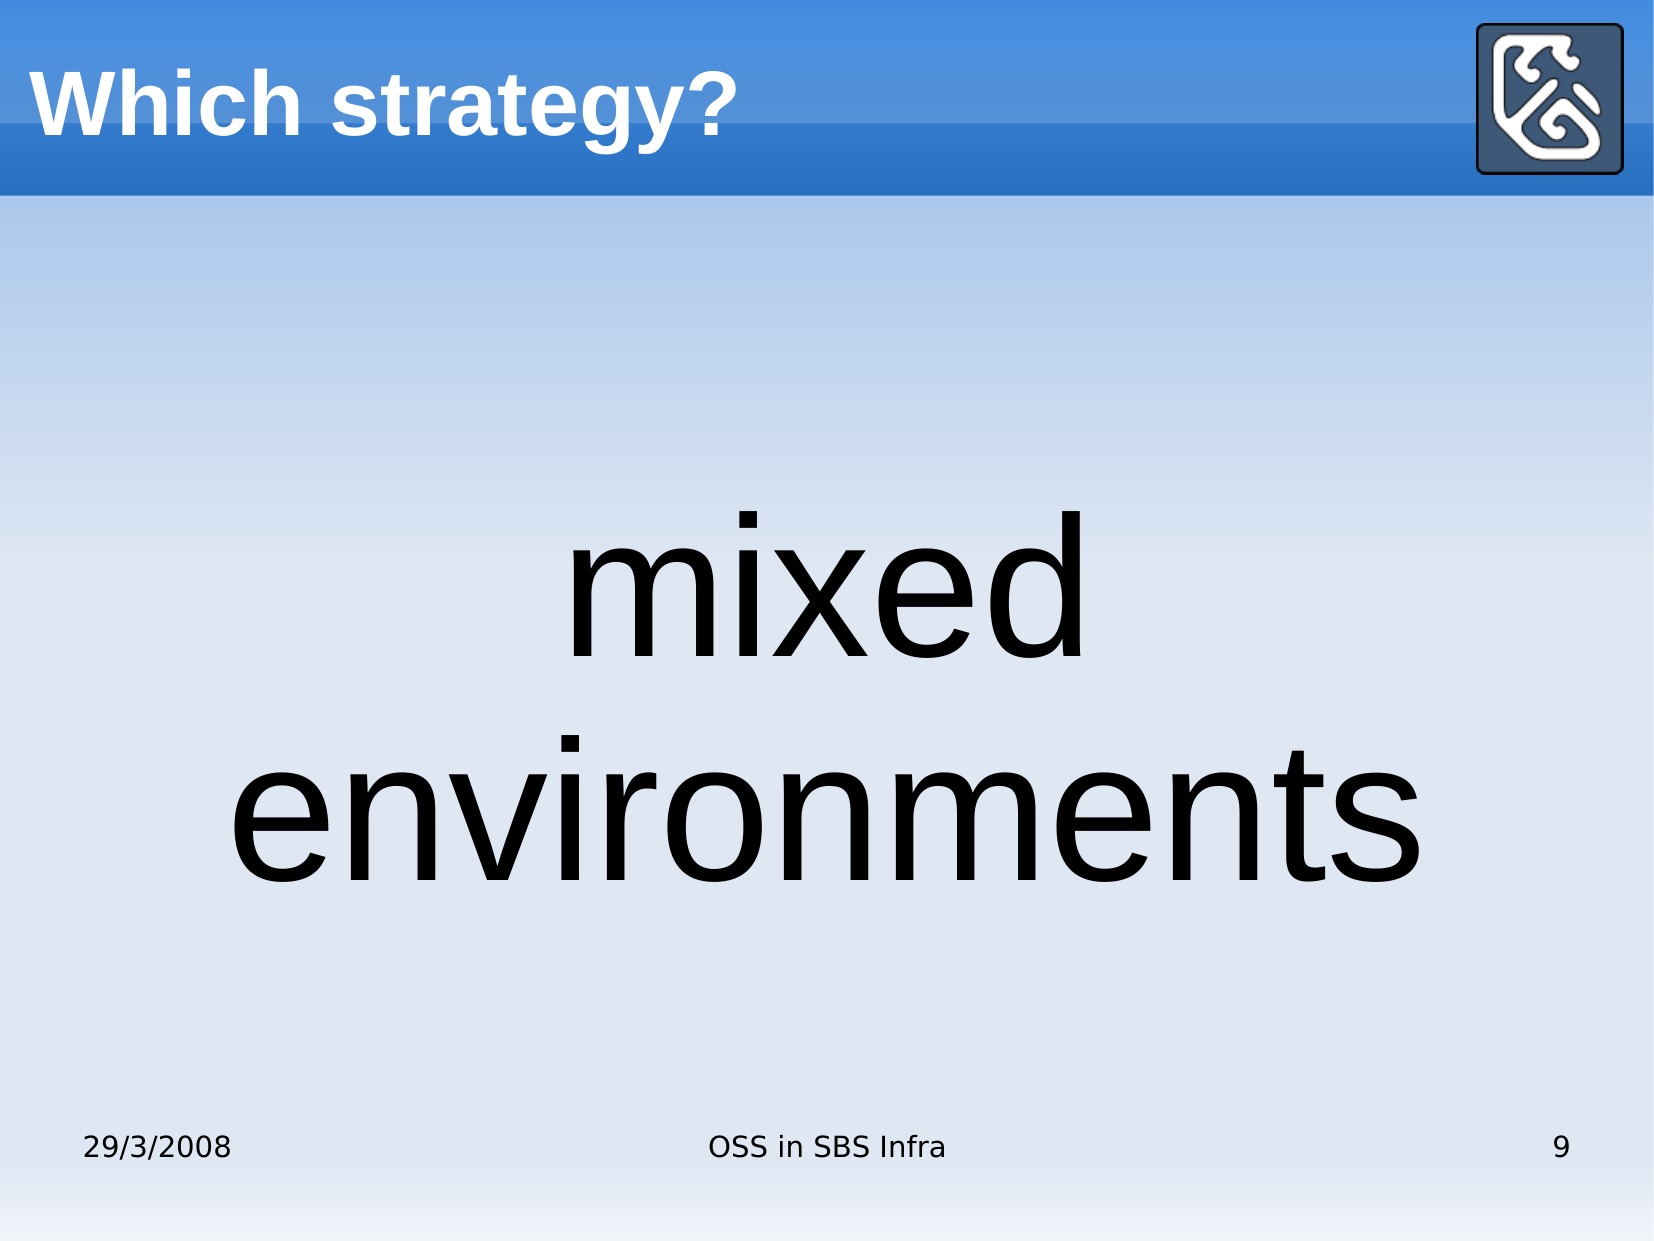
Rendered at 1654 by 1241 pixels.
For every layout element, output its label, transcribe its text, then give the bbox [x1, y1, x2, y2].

title Which strategy? [29, 0, 1388, 208]
subtitle mixed environments [82, 290, 1571, 1109]
picture [0, 0, 1654, 1241]
